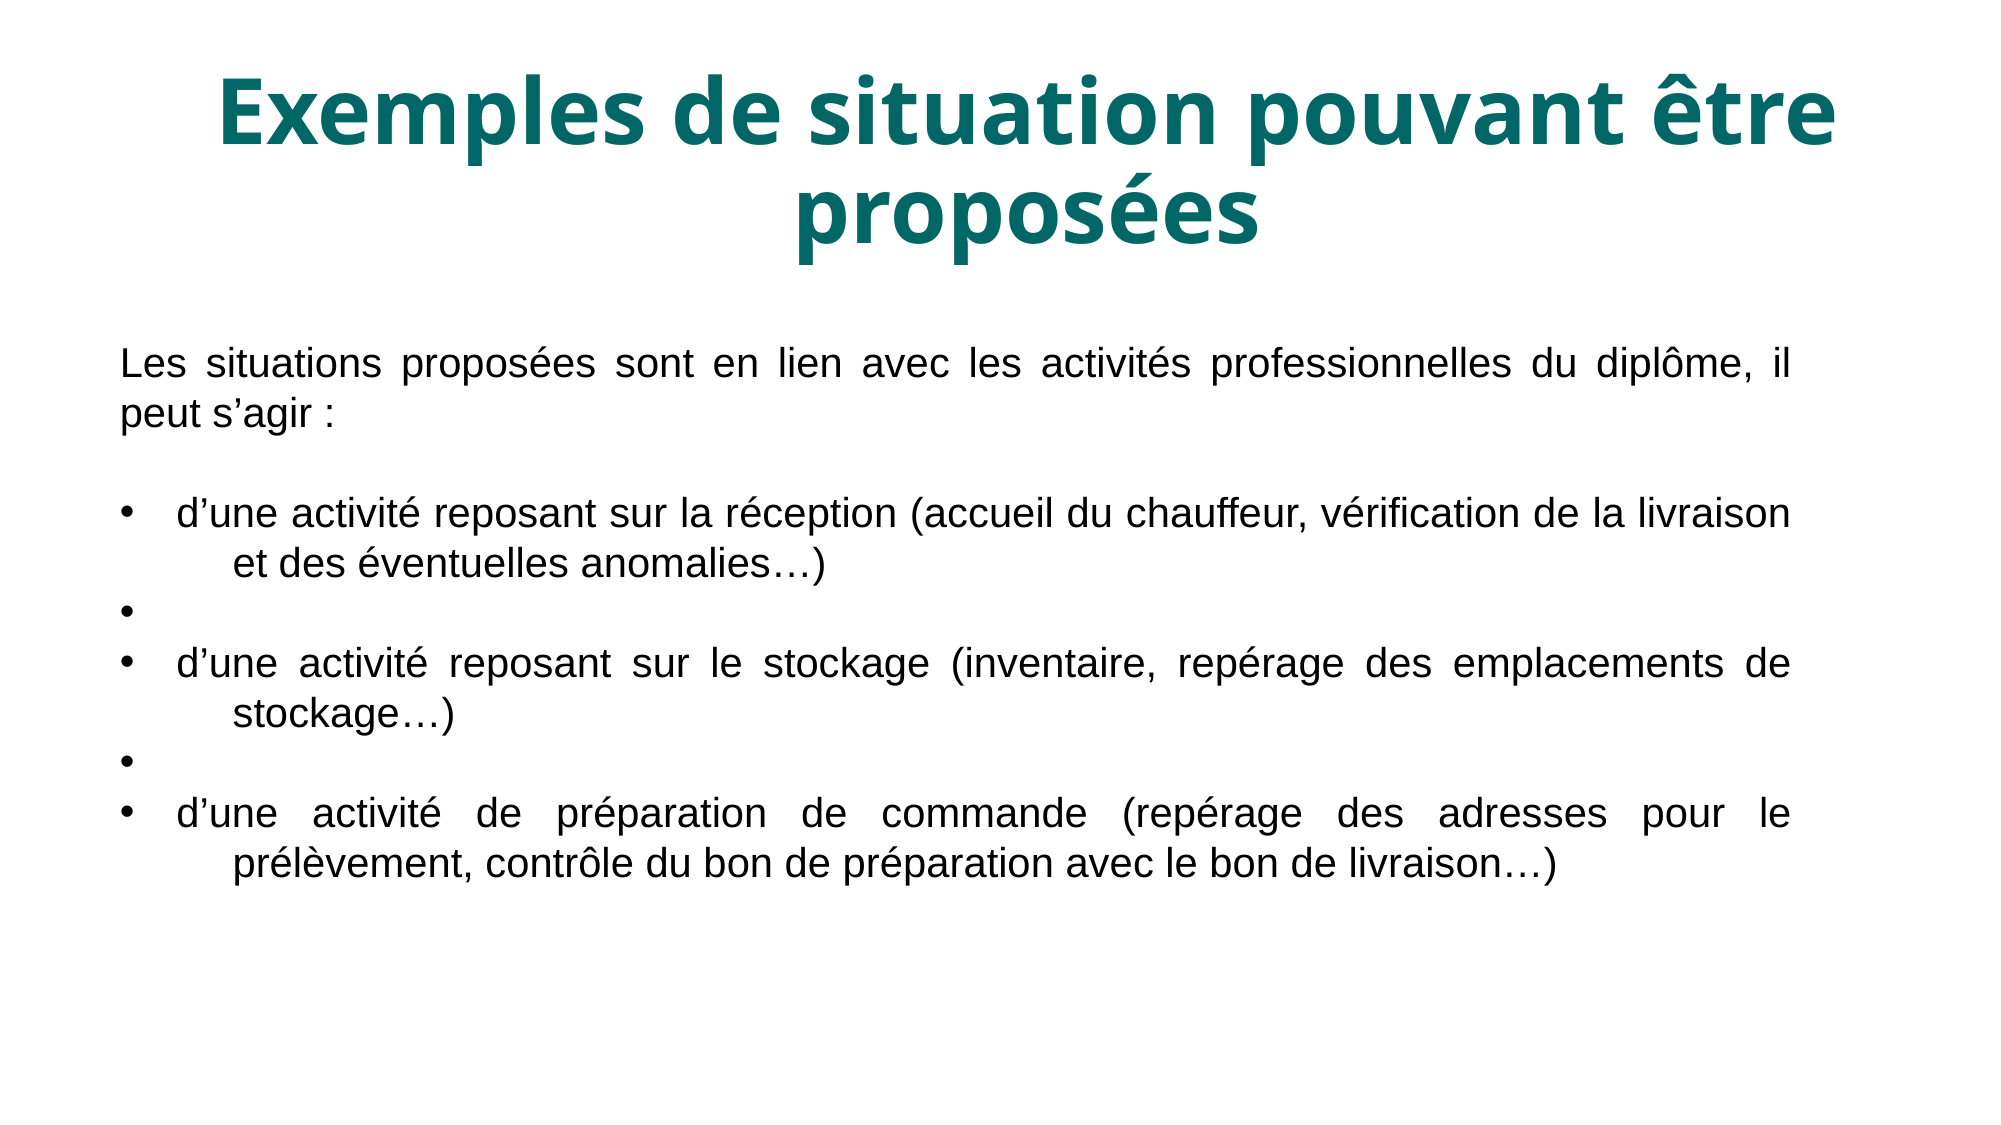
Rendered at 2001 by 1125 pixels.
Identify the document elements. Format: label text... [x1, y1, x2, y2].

title Exemples de situation pouvant être proposées [104, 55, 1950, 273]
text_box Les situations proposées sont en lien avec les activités professionnelles du diplôme, il peut s’agir : d’une activité reposant sur la réception (accueil du chauffeur, vérification de la livraison et des éventuelles anomalies…) d’une activité reposant sur le stockage (inventaire, repérage des emplacements de stockage…) d’une activité de préparation de commande (repérage des adresses pour le prélèvement, contrôle du bon de préparation avec le bon de livraison…) [104, 328, 1808, 899]
